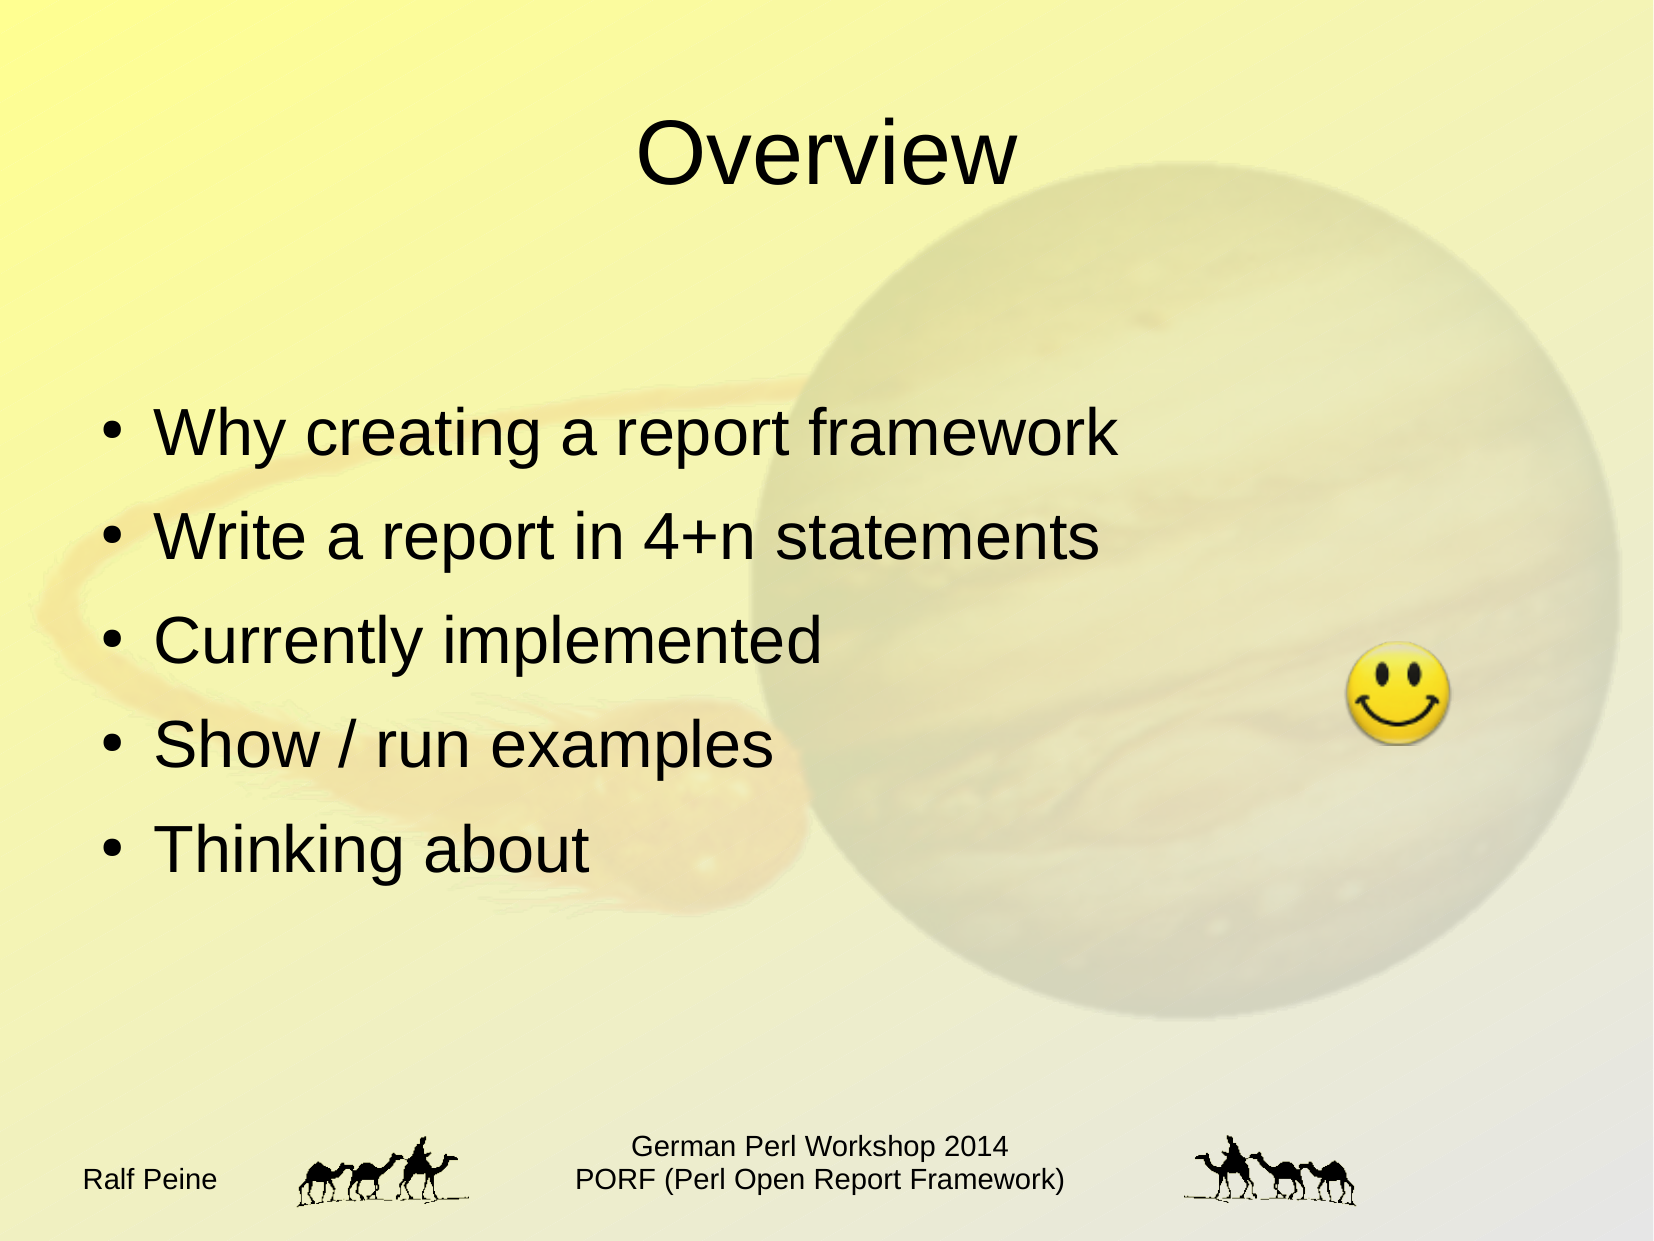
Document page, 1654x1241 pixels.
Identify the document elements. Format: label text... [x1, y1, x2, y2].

title Overview [82, 49, 1571, 257]
list Why creating a report framework Write a report in 4+n statements Currently implemented Show / run examples Thinking about [82, 290, 1571, 1109]
picture [1184, 1133, 1362, 1213]
picture [3, 138, 1654, 1054]
picture [291, 1134, 469, 1214]
picture [1343, 641, 1454, 746]
